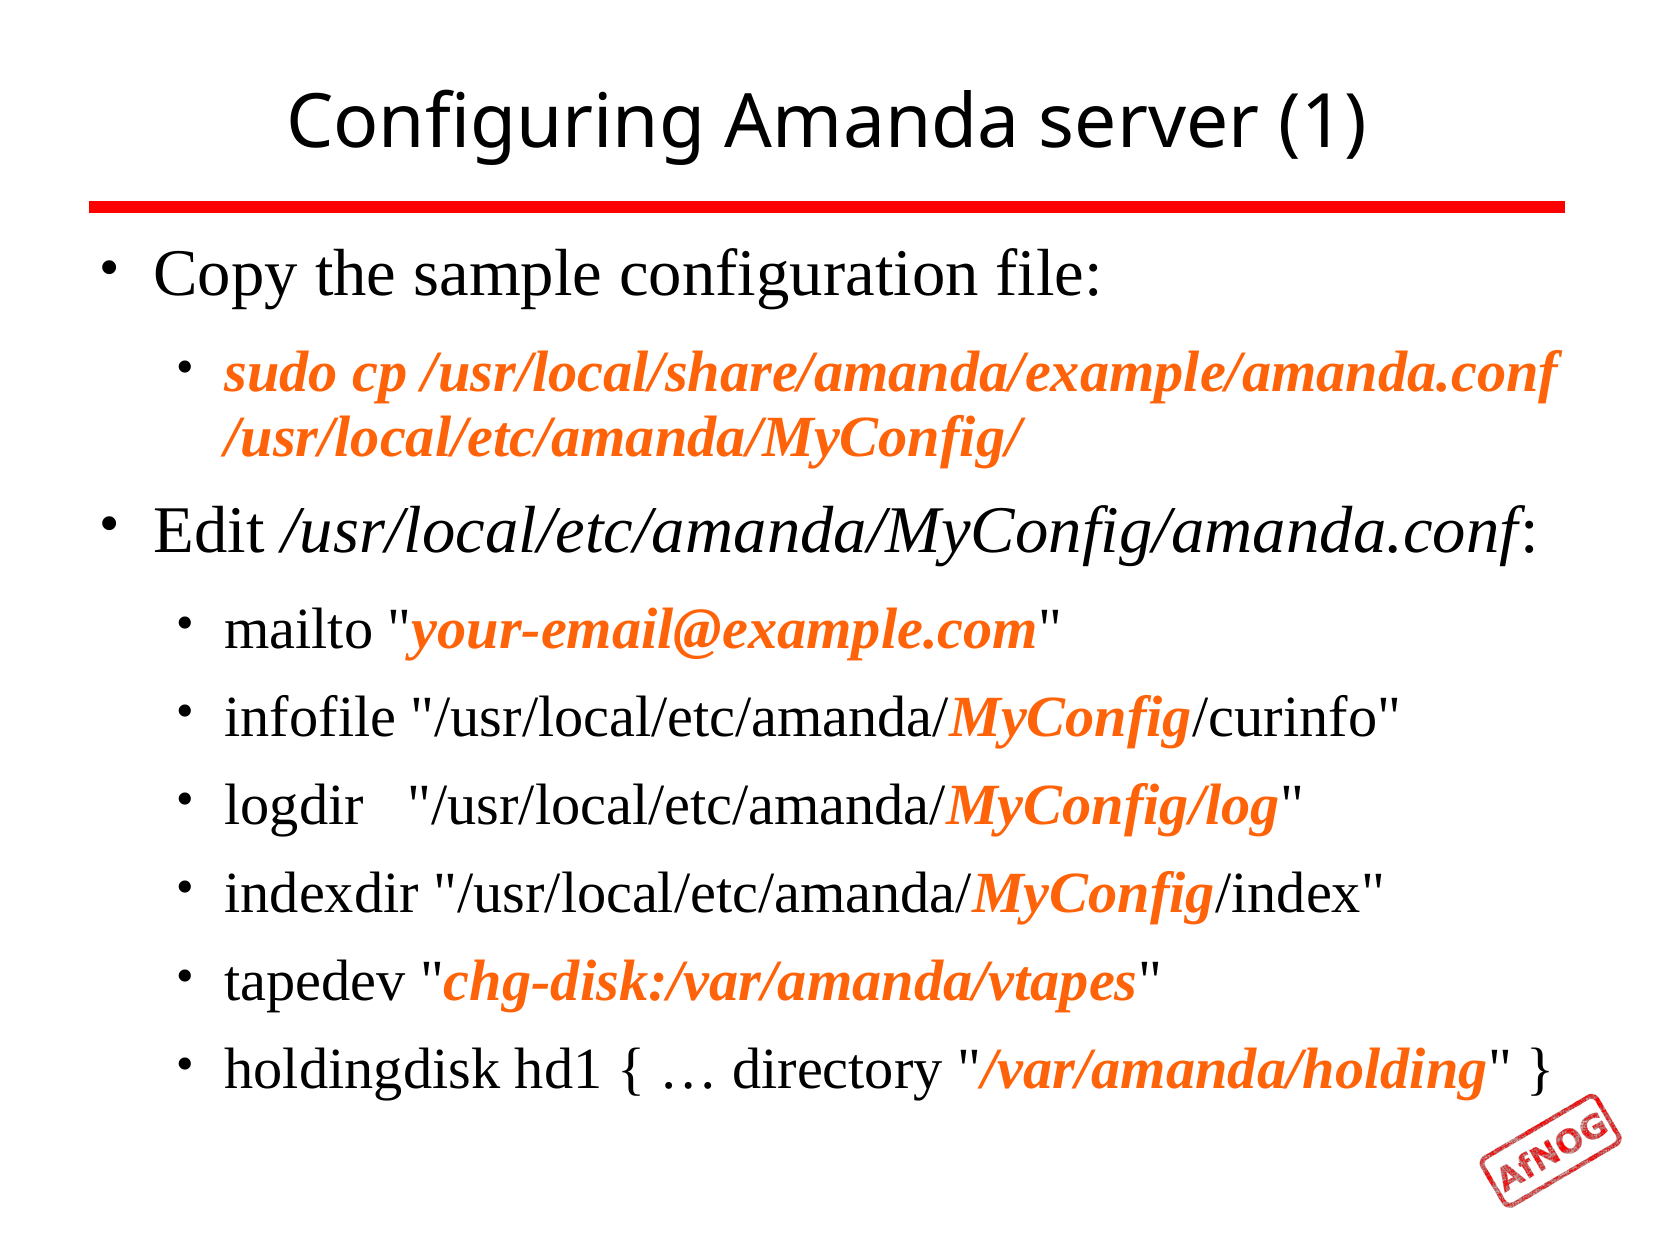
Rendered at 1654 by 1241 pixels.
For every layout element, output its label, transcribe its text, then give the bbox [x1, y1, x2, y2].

title Configuring Amanda server (1) [88, 29, 1565, 207]
picture [1476, 1090, 1625, 1211]
list Copy the sample configuration file: sudo cp /usr/local/share/amanda/example/amanda.conf /usr/local/etc/amanda/MyConfig/ Edit /usr/local/etc/amanda/MyConfig/amanda.conf: mailto "your-email@example.com" infofile "/usr/local/etc/amanda/MyConfig/curinfo" logdir "/usr/local/etc/amanda/MyConfig/log" indexdir "/usr/local/etc/amanda/MyConfig/index" tapedev "chg-disk:/var/amanda/vtapes" holdingdisk hd1 { … directory "/var/amanda/holding" } [82, 236, 1571, 1123]
